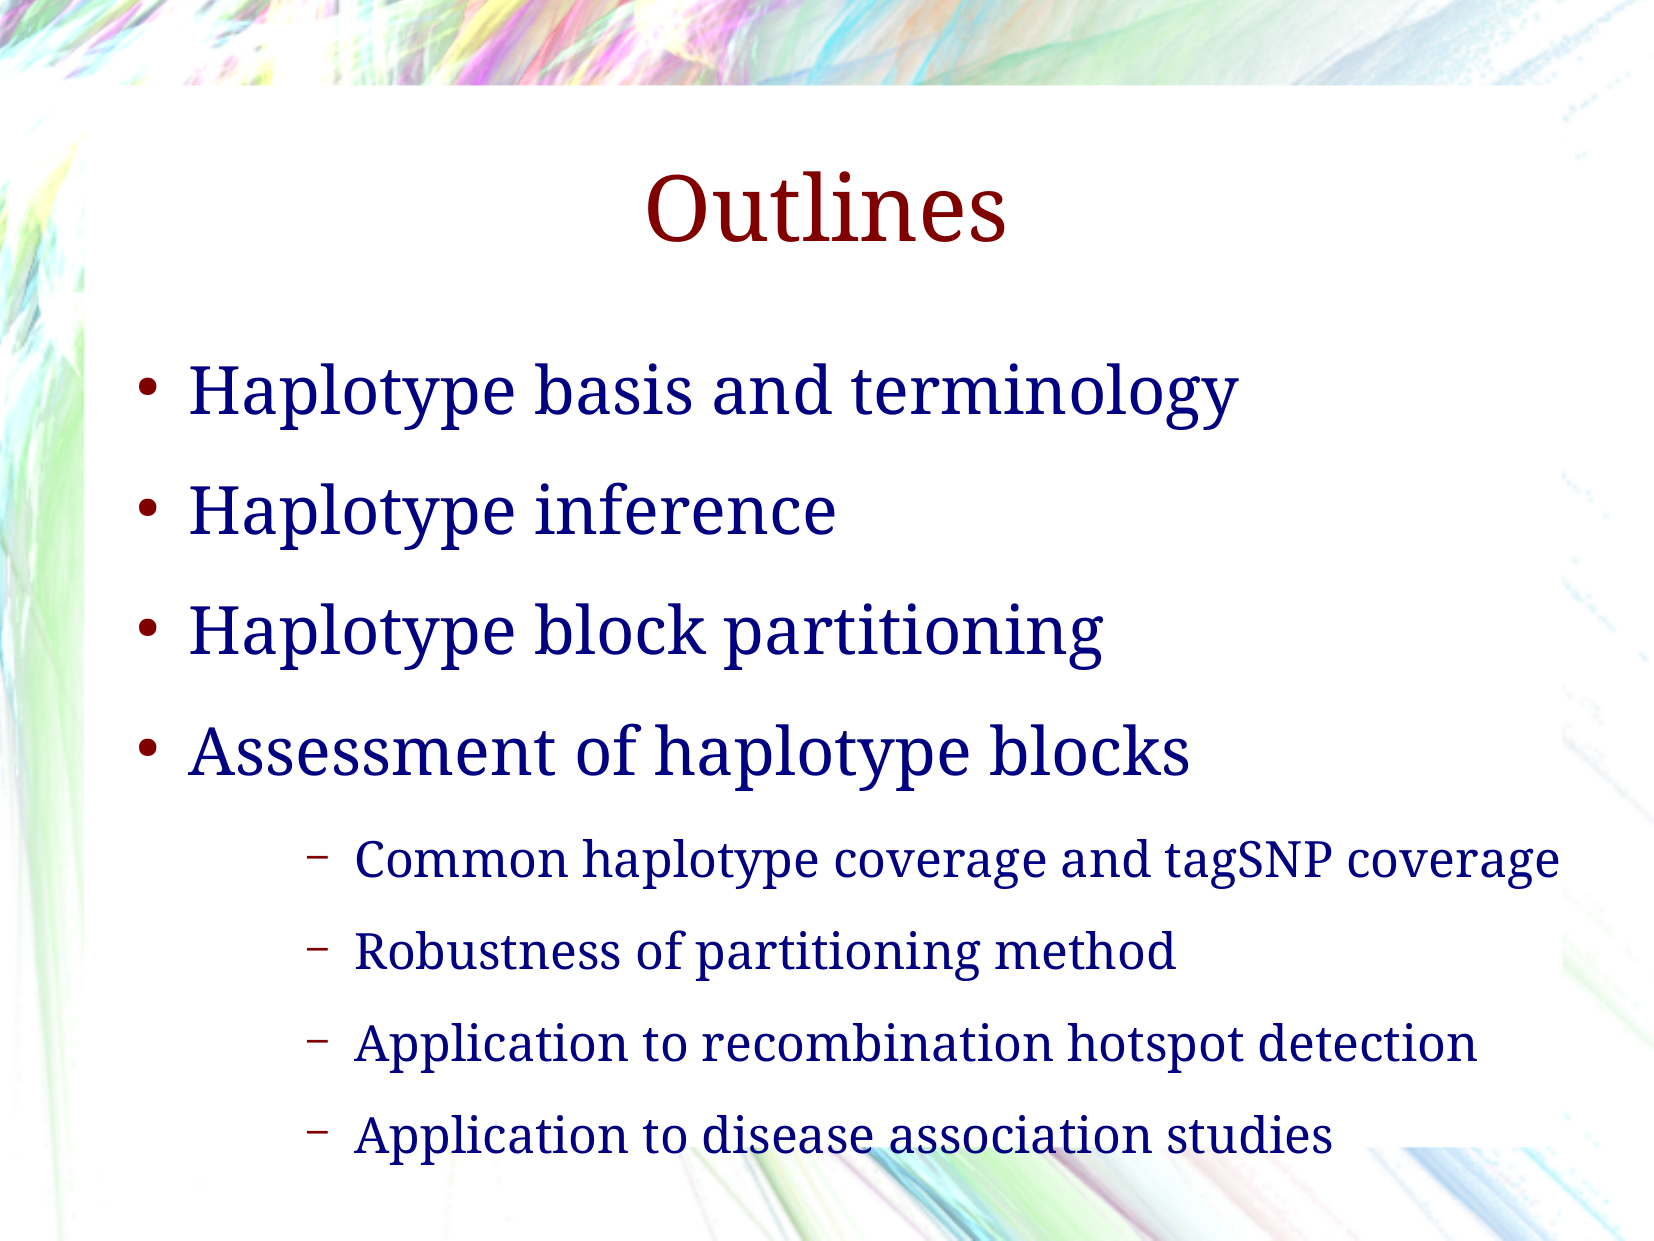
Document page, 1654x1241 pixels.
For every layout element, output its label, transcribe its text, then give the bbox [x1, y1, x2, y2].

title Outlines [82, 109, 1571, 303]
list Haplotype basis and terminology Haplotype inference Haplotype block partitioning Assessment of haplotype blocks Common haplotype coverage and tagSNP coverage Robustness of partitioning method Application to recombination hotspot detection Application to disease association studies [118, 343, 1571, 1148]
picture [0, 0, 1654, 1241]
